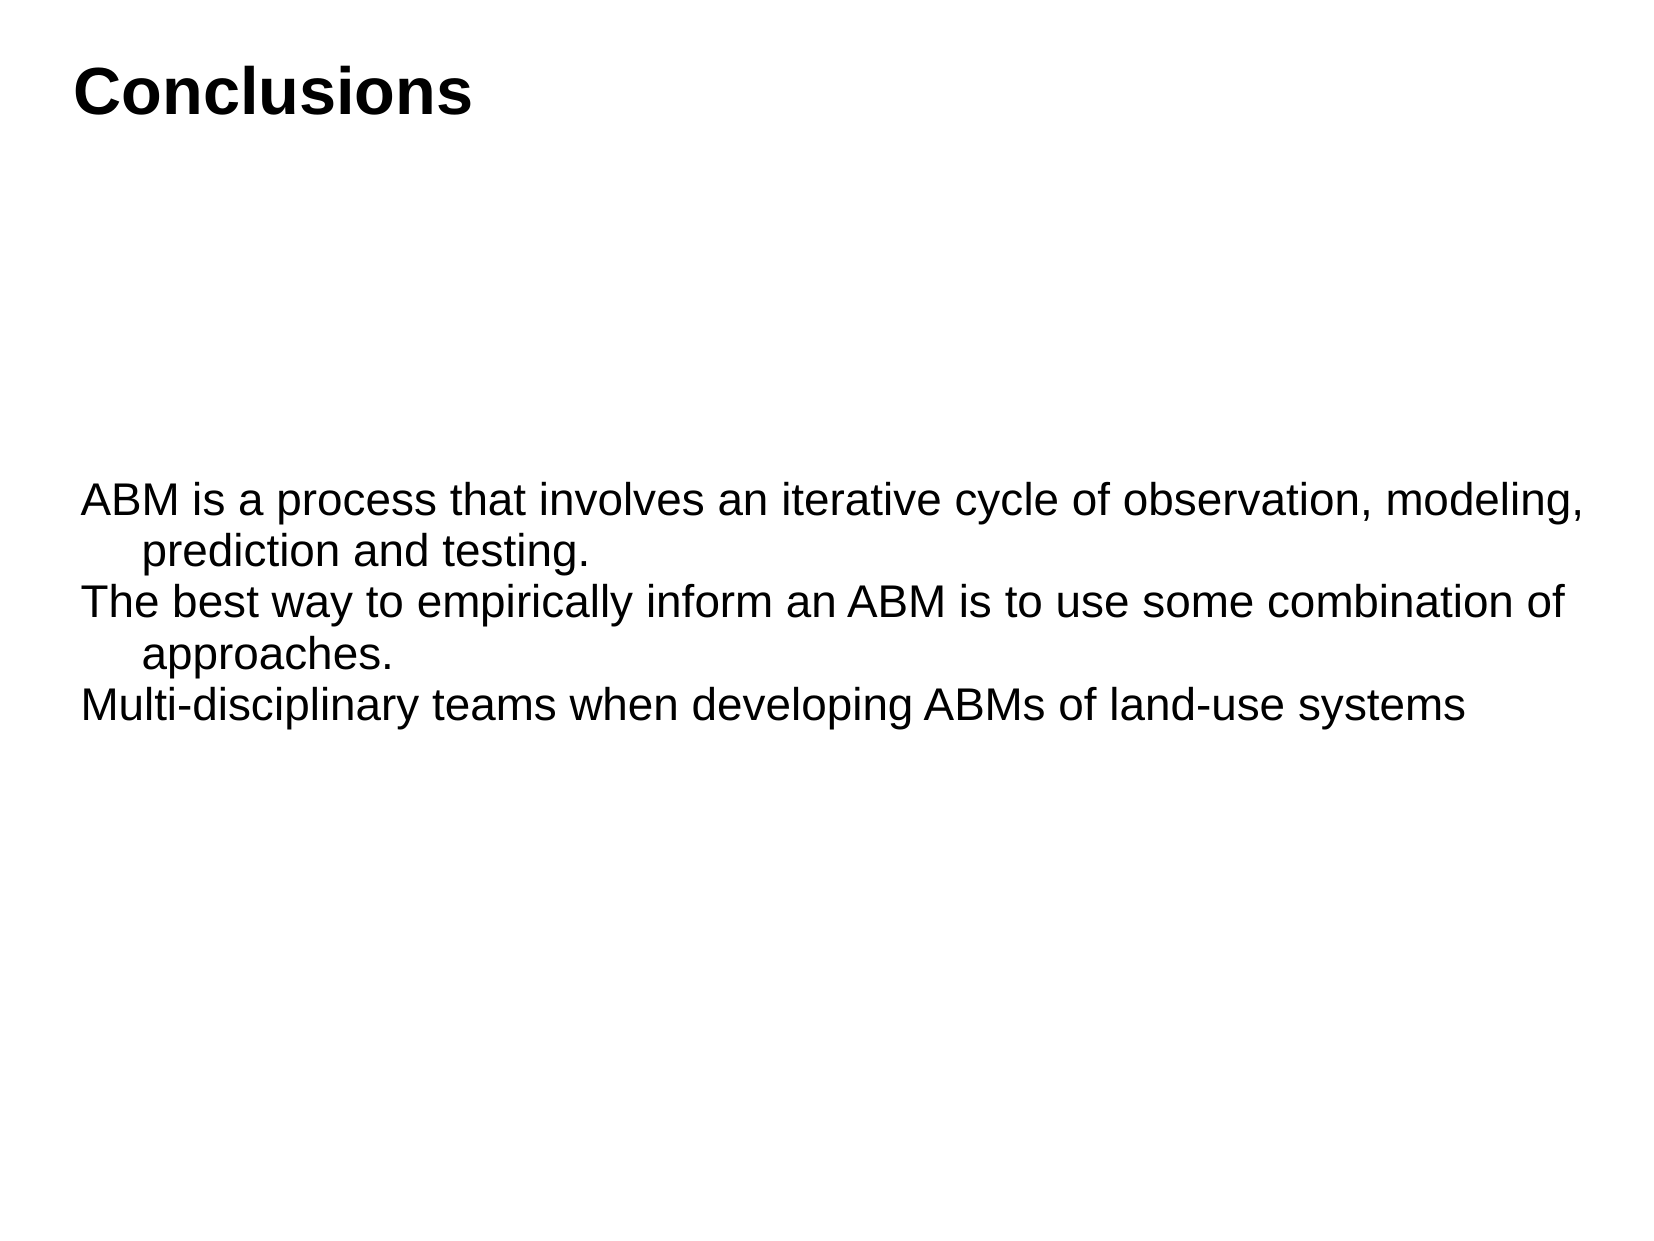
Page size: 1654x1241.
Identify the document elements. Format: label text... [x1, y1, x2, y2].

text_box Conclusions [59, 47, 1654, 163]
text_box ABM is a process that involves an iterative cycle of observation, modeling, prediction and testing. The best way to empirically inform an ABM is to use some combination of approaches. Multi-disciplinary teams when developing ABMs of land-use systems [53, 466, 1636, 910]
